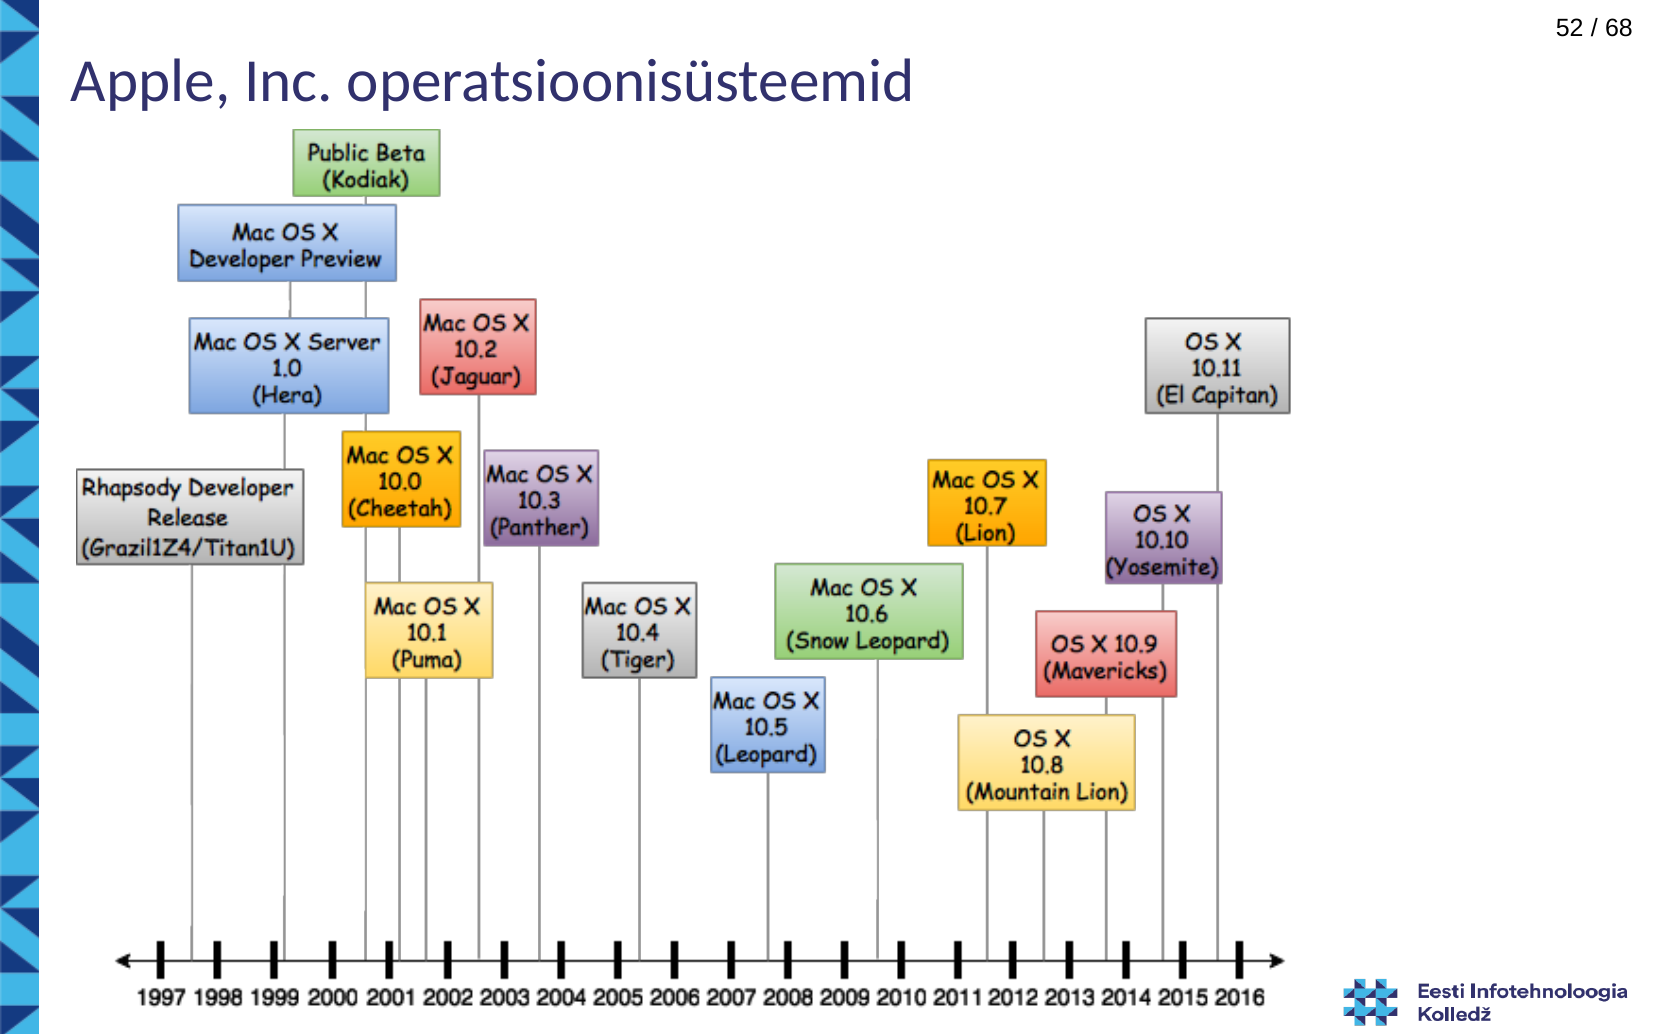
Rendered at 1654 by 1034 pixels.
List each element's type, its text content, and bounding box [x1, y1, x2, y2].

picture [76, 129, 1306, 1019]
title Apple, Inc. operatsioonisüsteemid [70, 41, 1630, 130]
